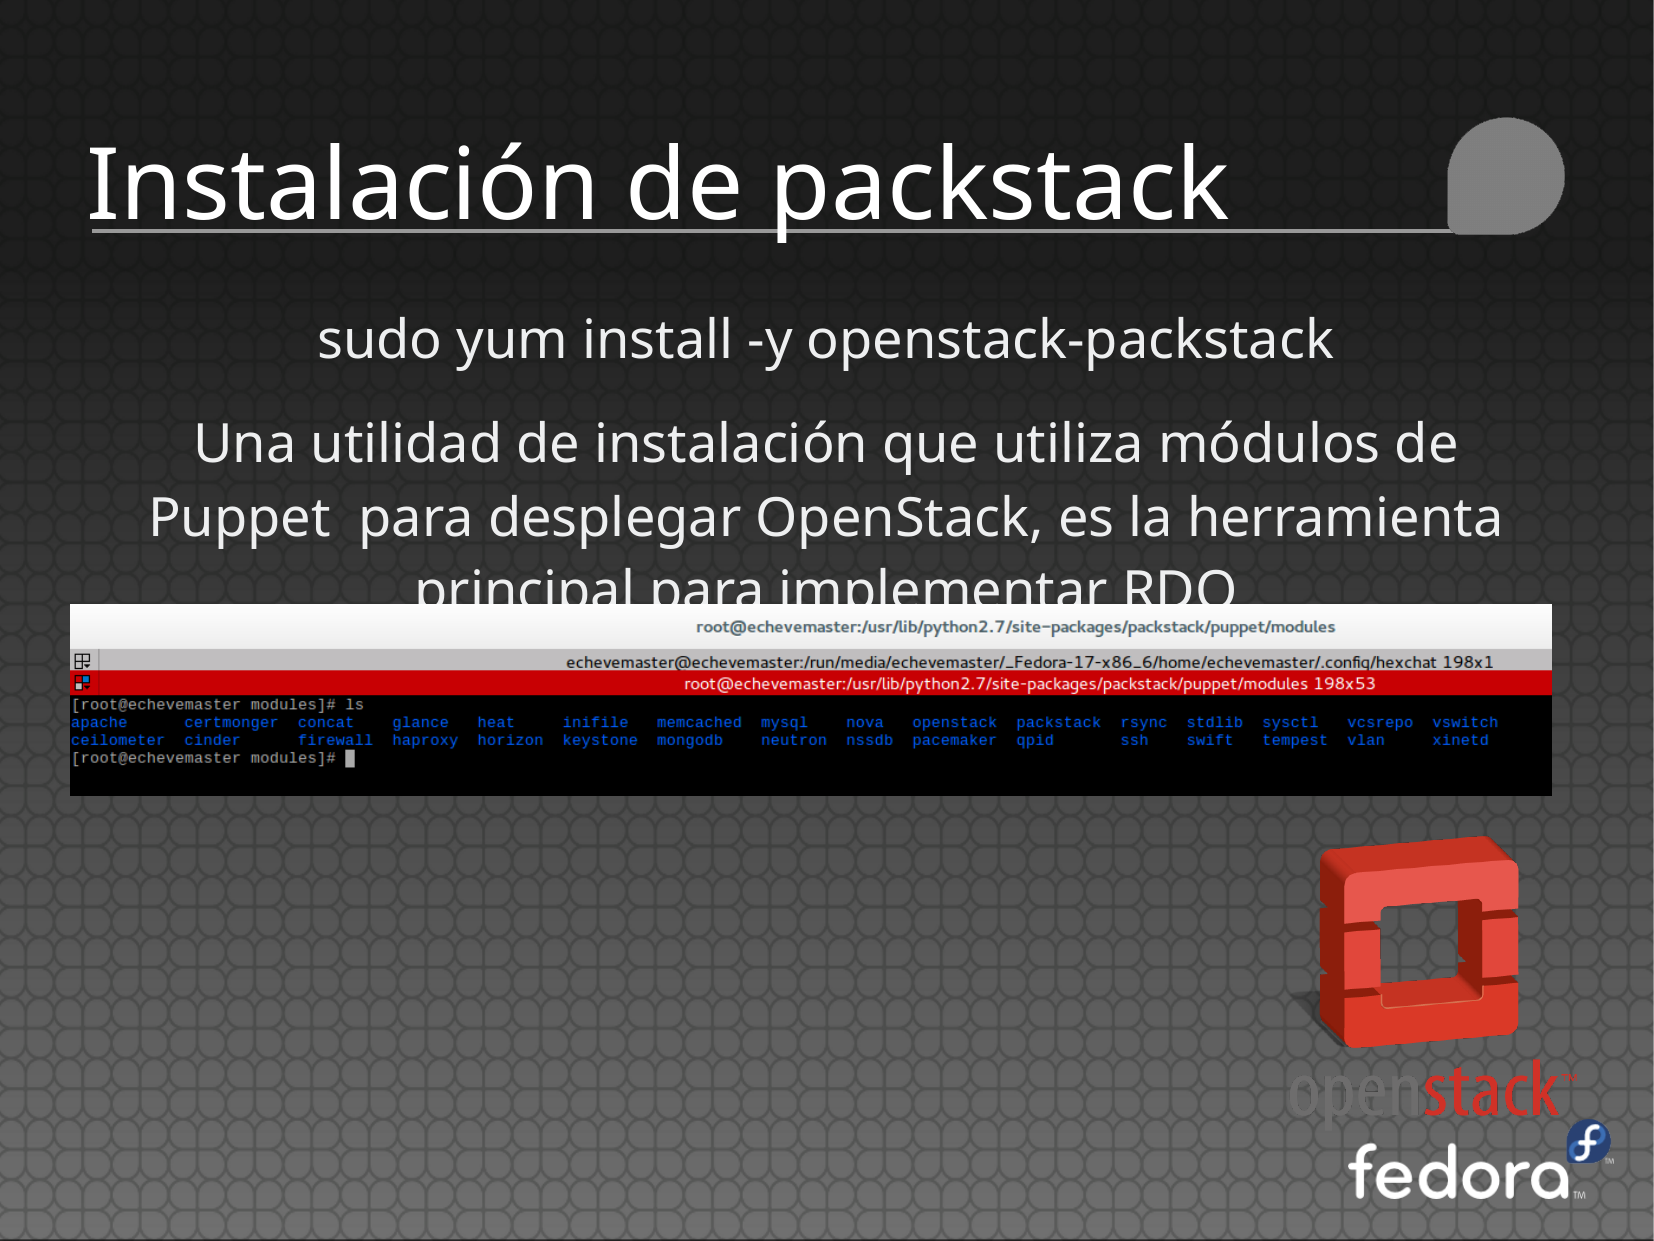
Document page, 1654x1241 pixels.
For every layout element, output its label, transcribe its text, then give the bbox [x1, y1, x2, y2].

title Instalación de packstack [86, 112, 1576, 249]
picture [0, 0, 1654, 1241]
list sudo yum install -y openstack-packstack Una utilidad de instalación que utiliza módulos de Puppet para desplegar OpenStack, es la herramienta principal para implementar RDO [46, 300, 1536, 1105]
